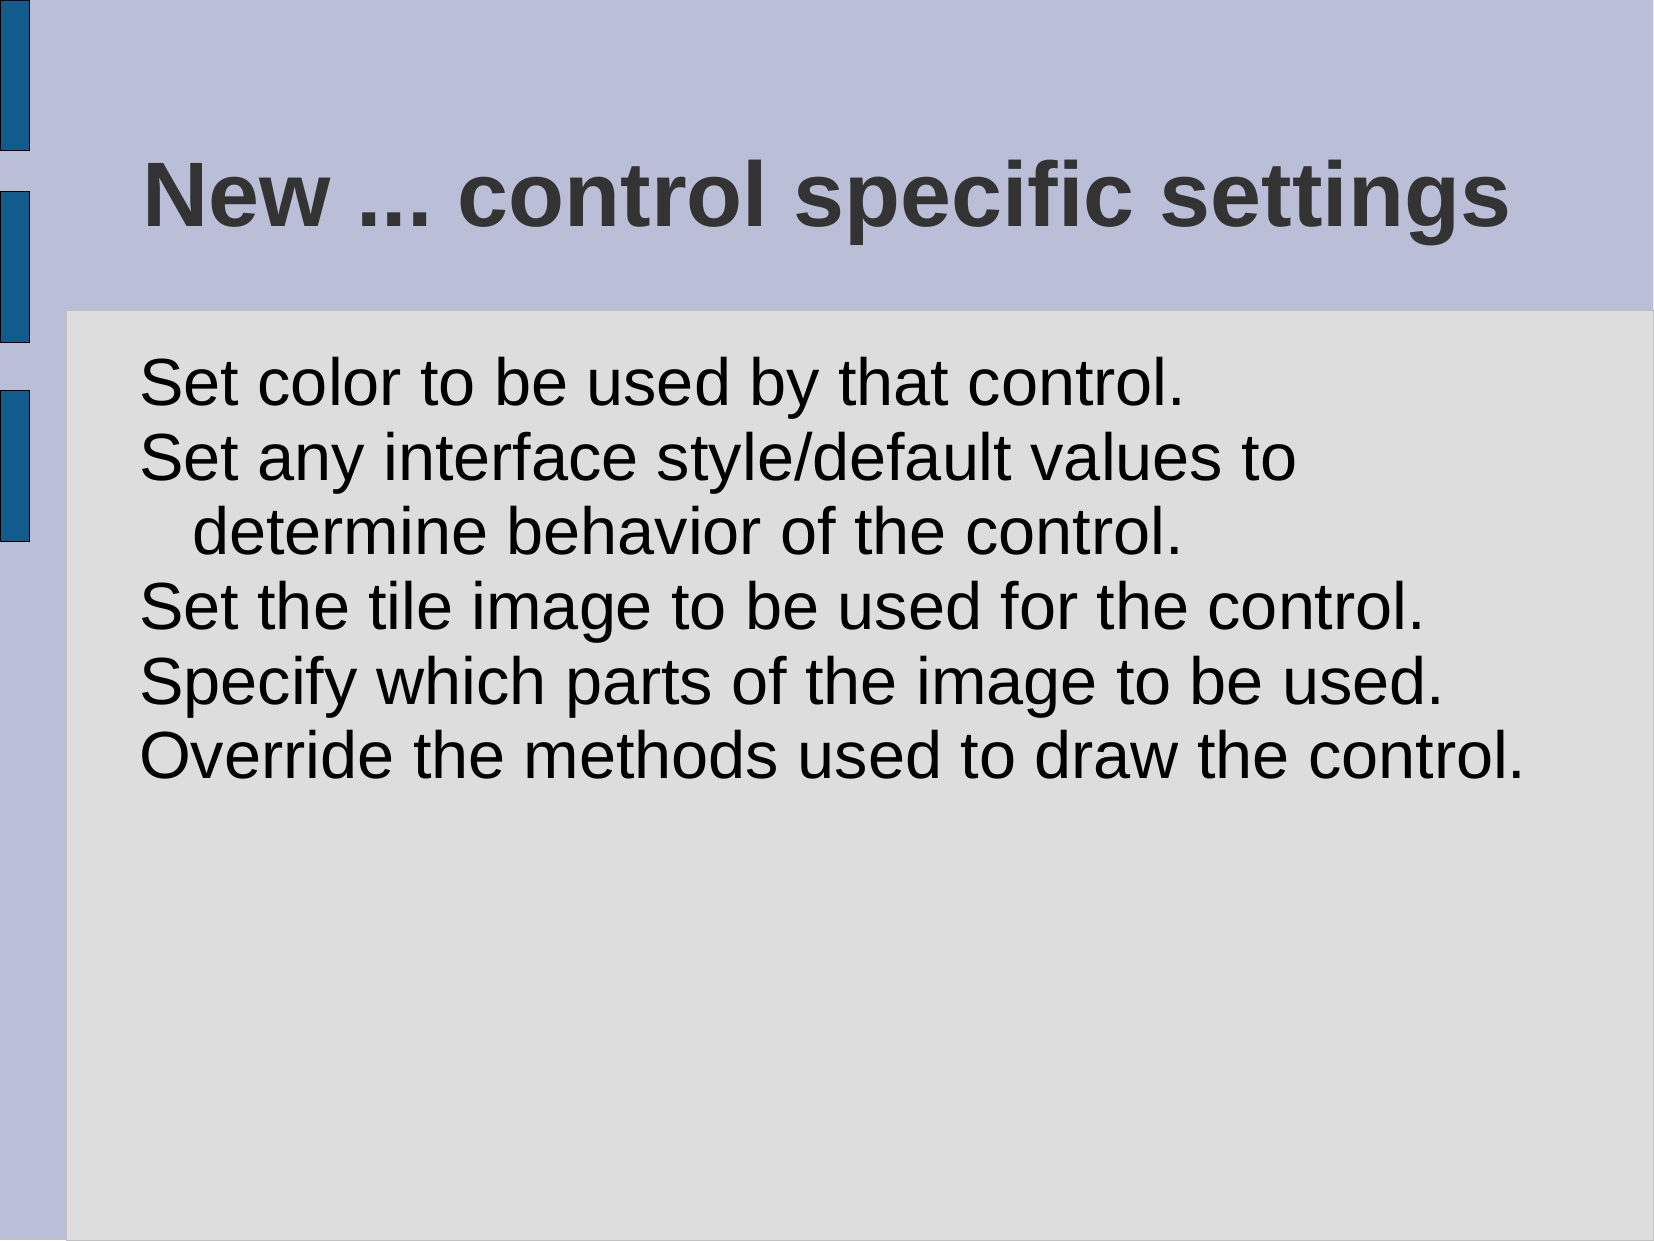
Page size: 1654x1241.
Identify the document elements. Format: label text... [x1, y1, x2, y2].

title New ... control specific settings [121, 98, 1534, 291]
list Set color to be used by that control. Set any interface style/default values to determine behavior of the control. Set the tile image to be used for the control. Specify which parts of the image to be used. Override the methods used to draw the control. [121, 344, 1534, 1112]
